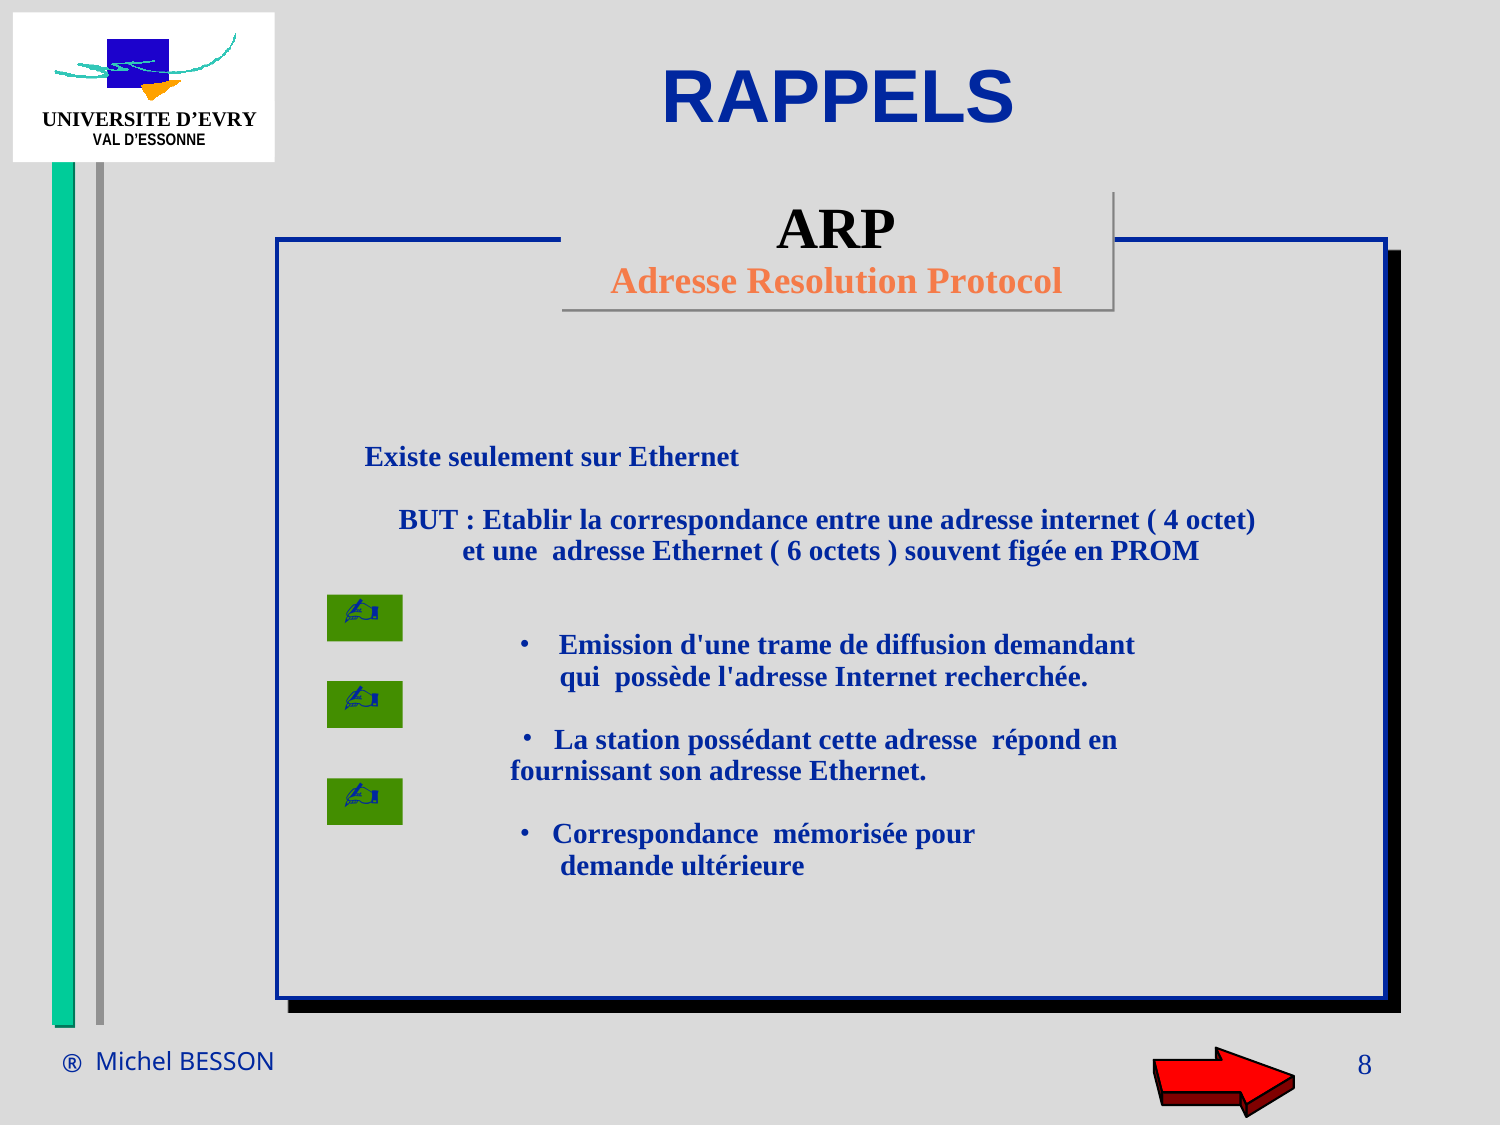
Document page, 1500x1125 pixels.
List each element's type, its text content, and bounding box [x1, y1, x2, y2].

picture [24, 21, 249, 101]
text_box ARP Adresse Resolution Protocol [560, 190, 1113, 310]
text_box <numéro> [1074, 1025, 1388, 1101]
text_box Existe seulement sur Ethernet BUT : Etablir la correspondance entre une adresse internet ( 4 octet) et une adresse Ethernet ( 6 octets ) souvent figée en PROM Emission d'une trame de diffusion demandant qui possède l'adresse Internet recherchée. La station possédant cette adresse répond en fournissant son adresse Ethernet. Correspondance mémorisée pour demande ultérieure [277, 239, 1386, 998]
title RAPPELS [249, 21, 1429, 175]
text_box [1153, 1047, 1294, 1117]
text_box [327, 778, 403, 825]
text_box Michel BESSON [12, 1025, 325, 1101]
text_box [327, 594, 403, 642]
text_box [327, 681, 403, 728]
